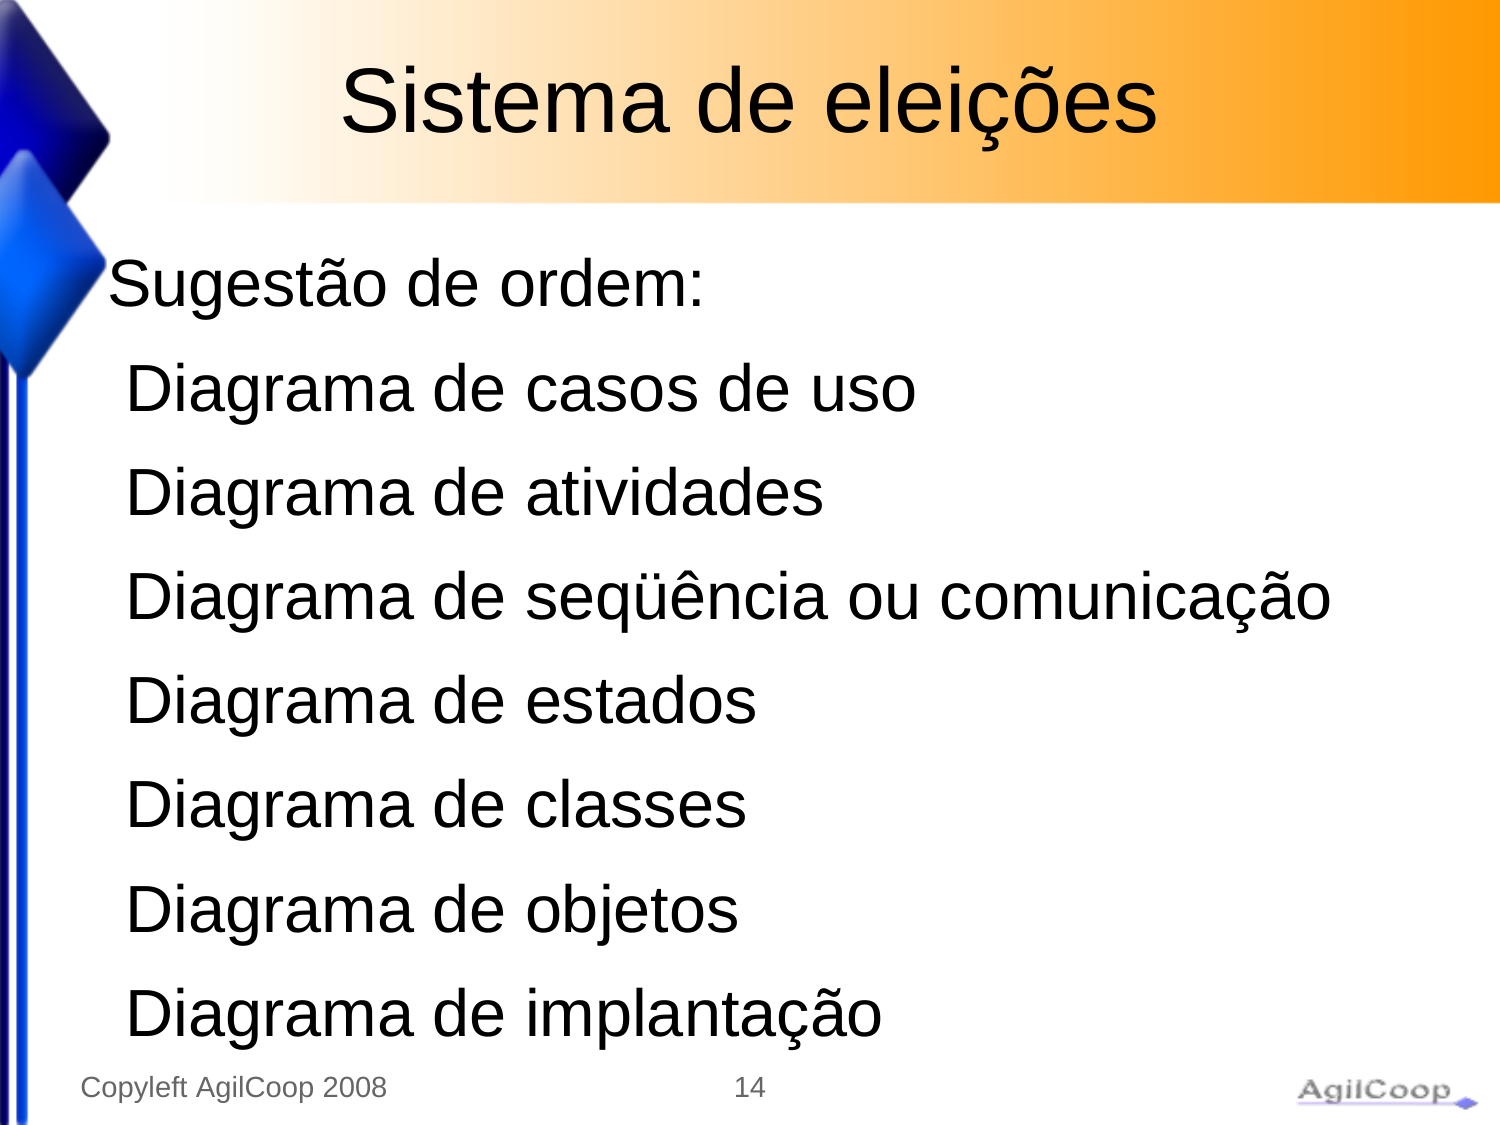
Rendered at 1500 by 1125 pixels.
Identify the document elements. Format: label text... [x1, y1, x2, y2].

list Sugestão de ordem: Diagrama de casos de uso Diagrama de atividades Diagrama de seqüência ou comunicação Diagrama de estados Diagrama de classes Diagrama de objetos Diagrama de implantação [107, 246, 1458, 1067]
title Sistema de eleições [75, 7, 1425, 196]
picture [0, 0, 1500, 1125]
